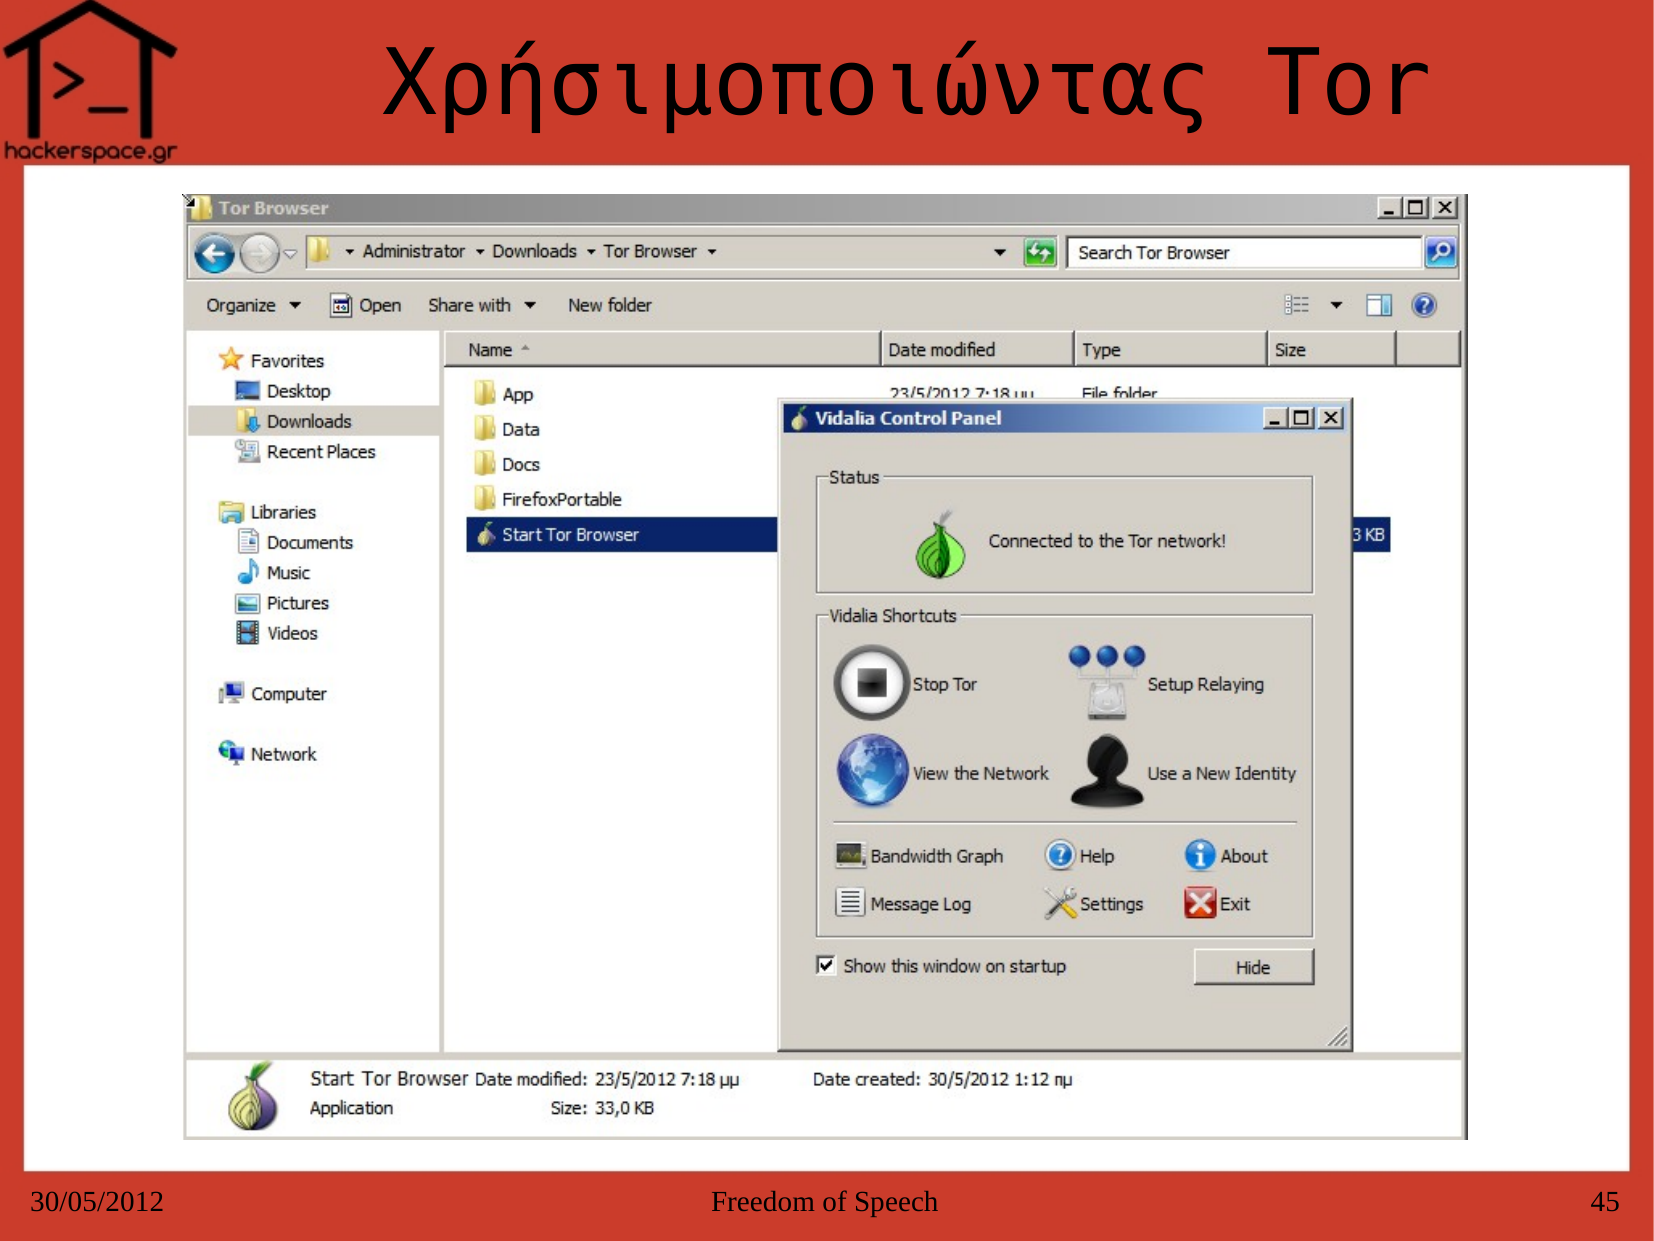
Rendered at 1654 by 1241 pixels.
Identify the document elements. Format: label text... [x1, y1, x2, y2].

picture [0, 0, 1654, 1241]
title Χρήσιμοποιώντας Tor [195, 15, 1621, 151]
